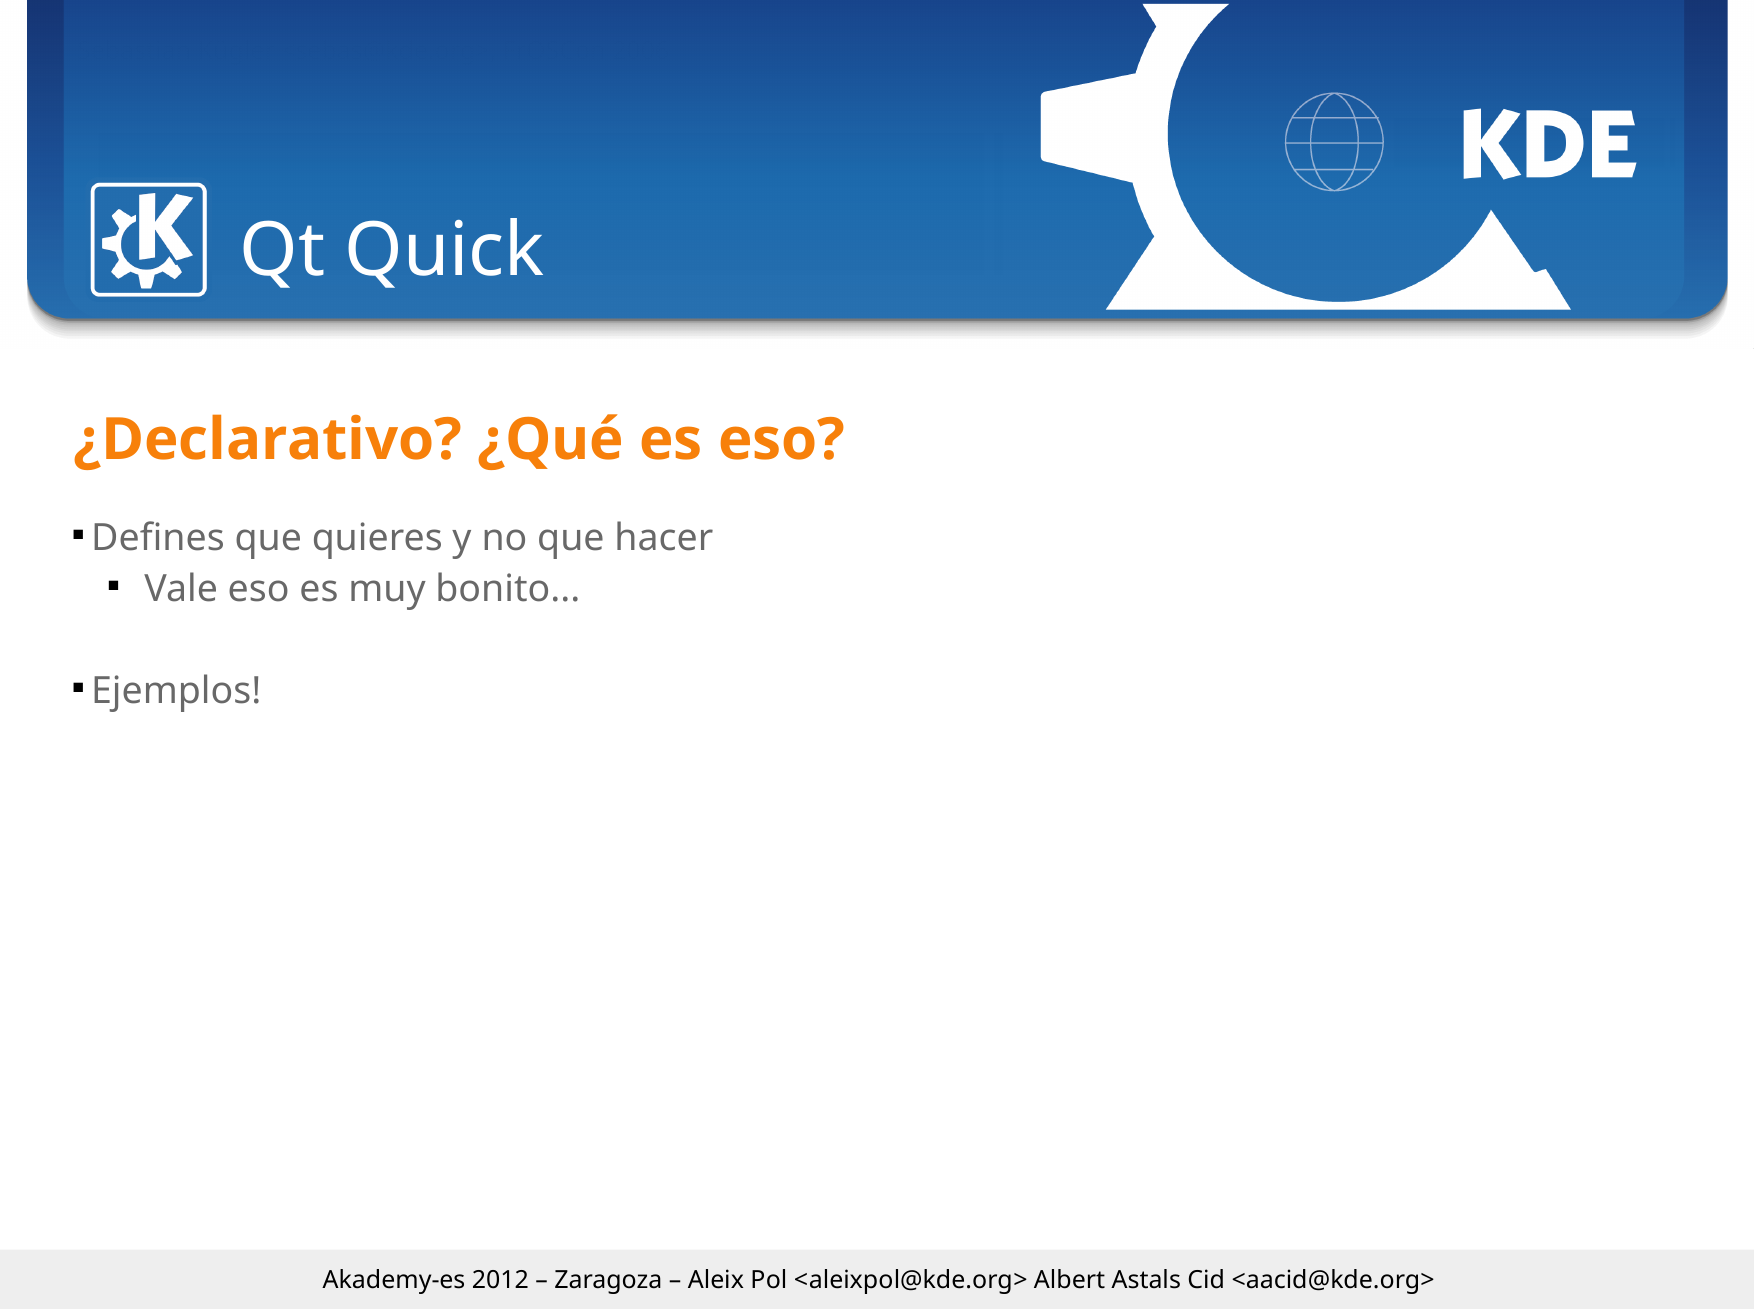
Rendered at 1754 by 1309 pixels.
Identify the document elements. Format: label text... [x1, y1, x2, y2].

text_box ¿Declarativo? ¿Qué es eso? Defines que quieres y no que hacer Vale eso es muy bonito... Ejemplos! [58, 389, 1683, 676]
picture [0, 0, 1754, 349]
